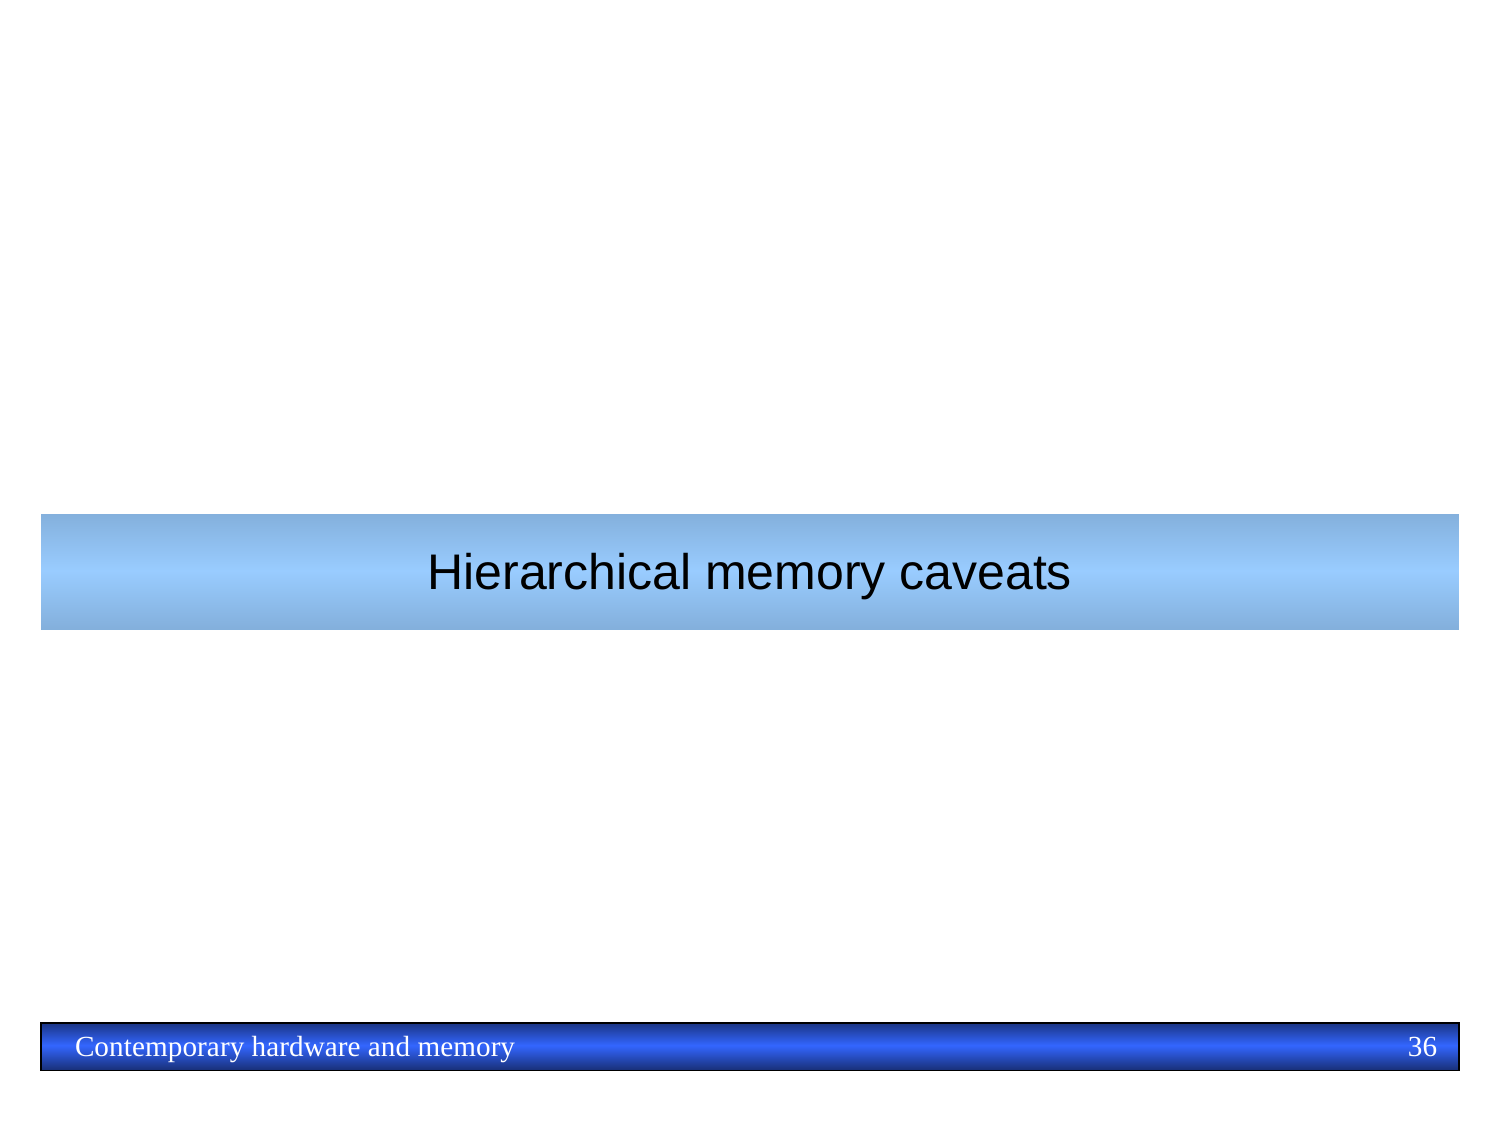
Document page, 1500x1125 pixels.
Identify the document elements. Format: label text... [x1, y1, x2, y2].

title Hierarchical memory caveats [41, 514, 1459, 631]
